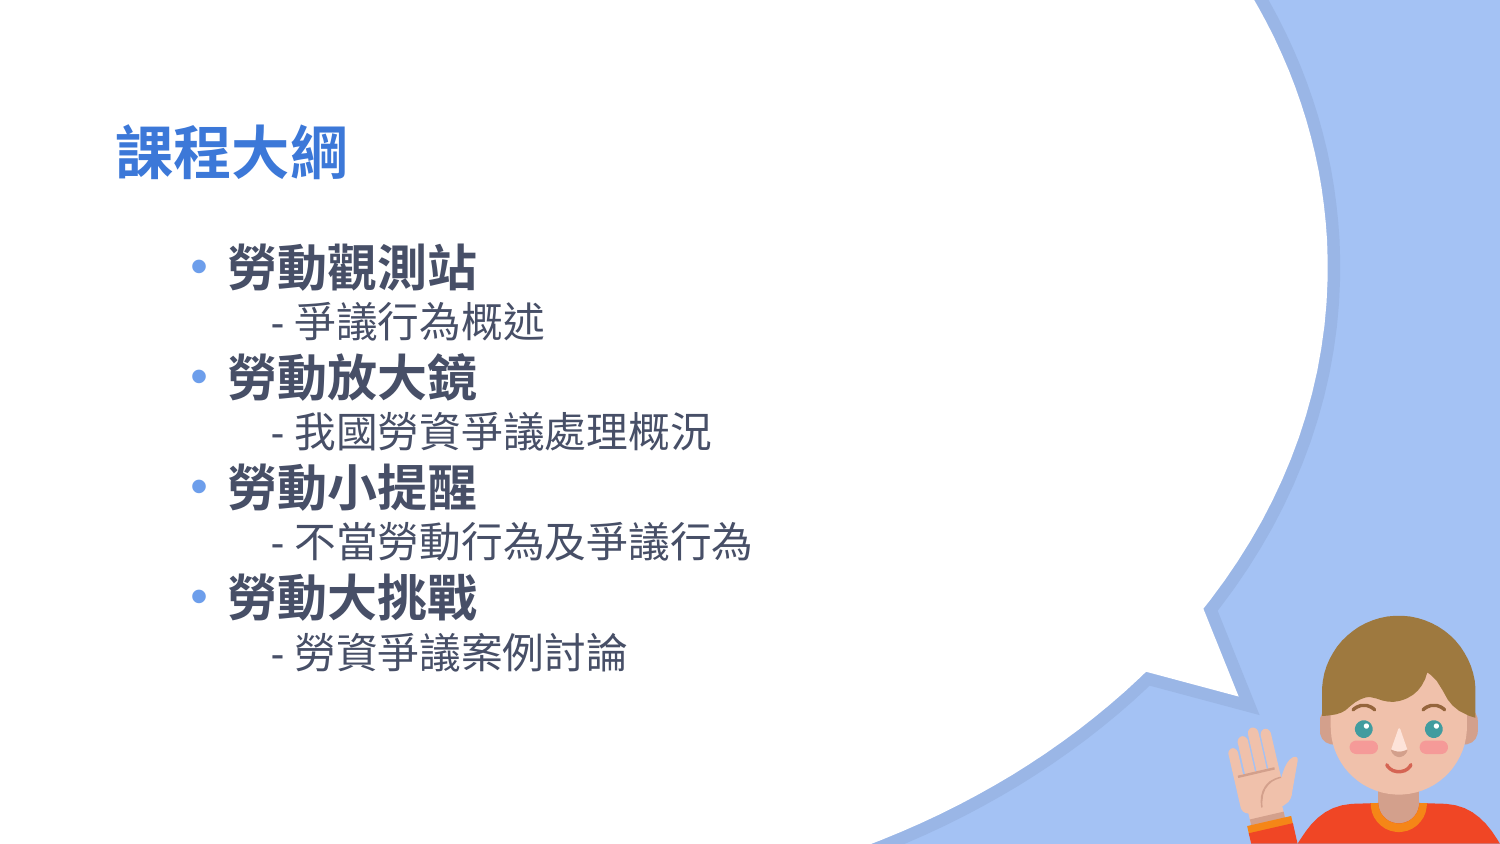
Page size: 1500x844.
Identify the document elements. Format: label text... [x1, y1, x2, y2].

title 課程大綱 [100, 79, 1080, 202]
text_box [1228, 615, 1500, 844]
list 勞動觀測站 -爭議行為概述 勞動放大鏡 -我國勞資爭議處理概況 勞動小提醒 -不當勞動行為及爭議行為 勞動大挑戰 -勞資爭議案例討論 [100, 221, 1080, 753]
